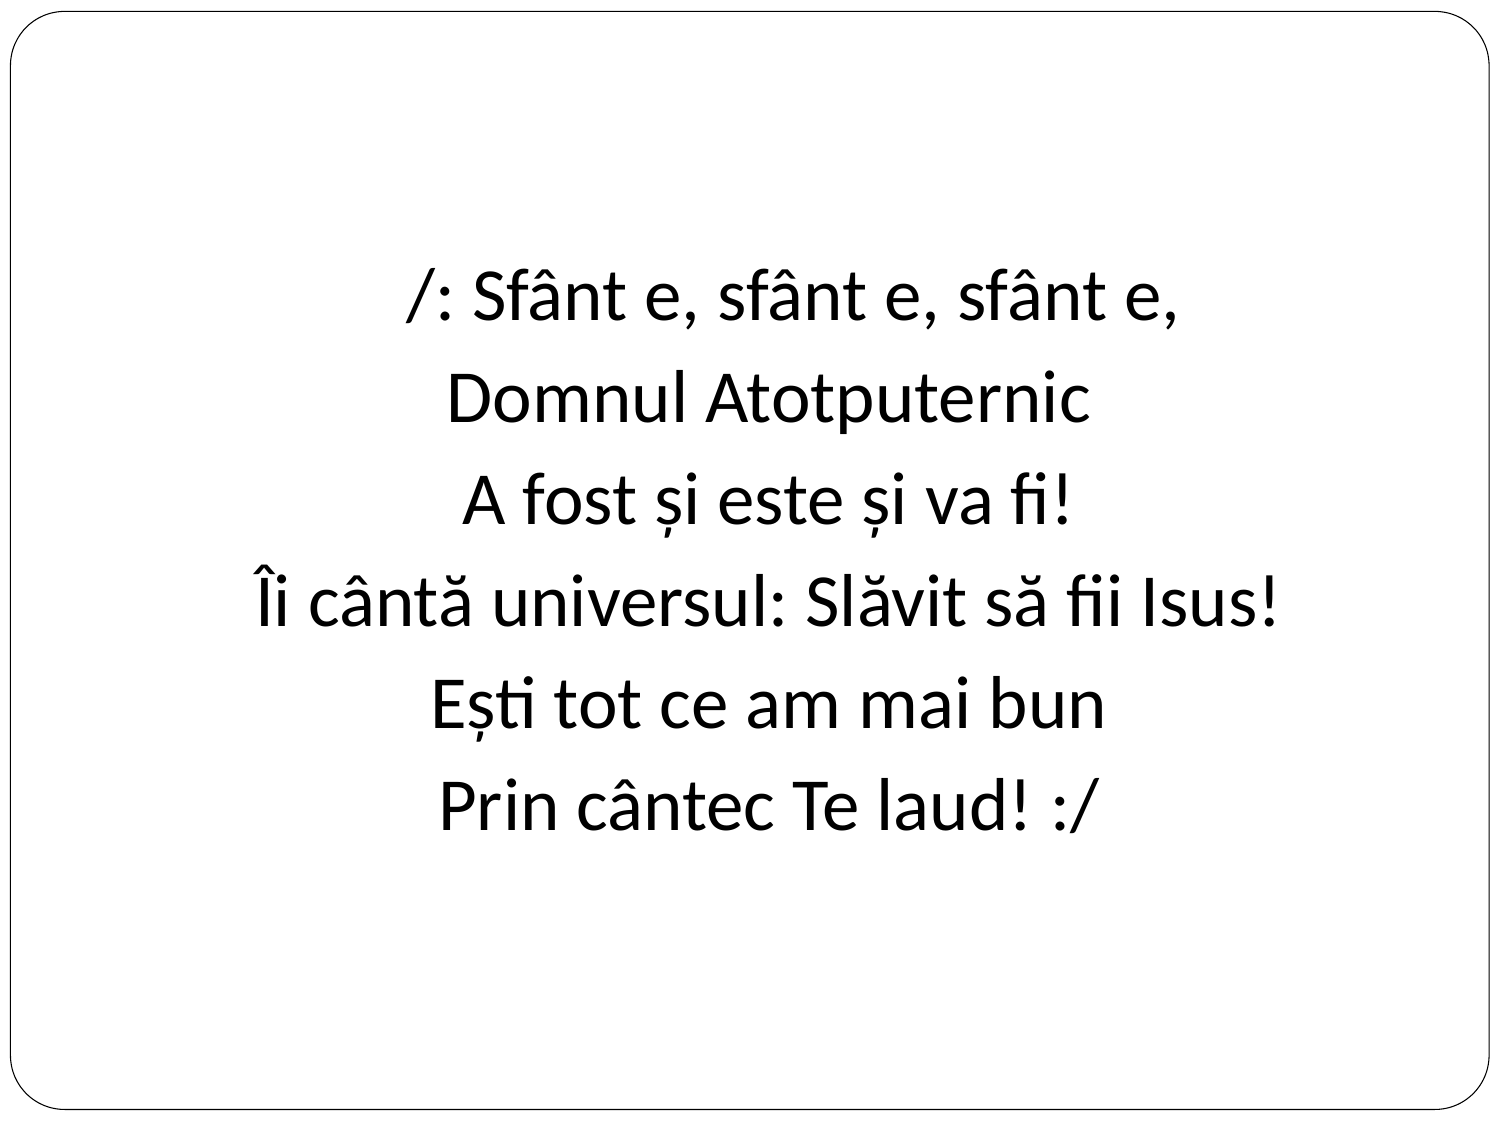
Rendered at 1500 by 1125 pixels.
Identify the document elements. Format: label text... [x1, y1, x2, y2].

list /: Sfânt e, sfânt e, sfânt e, Domnul Atotputernic A fost și este și va fi! Îi cântă universul: Slăvit să fii Isus! Ești tot ce am mai bun Prin cântec Te laud! :/ [150, 237, 1426, 988]
